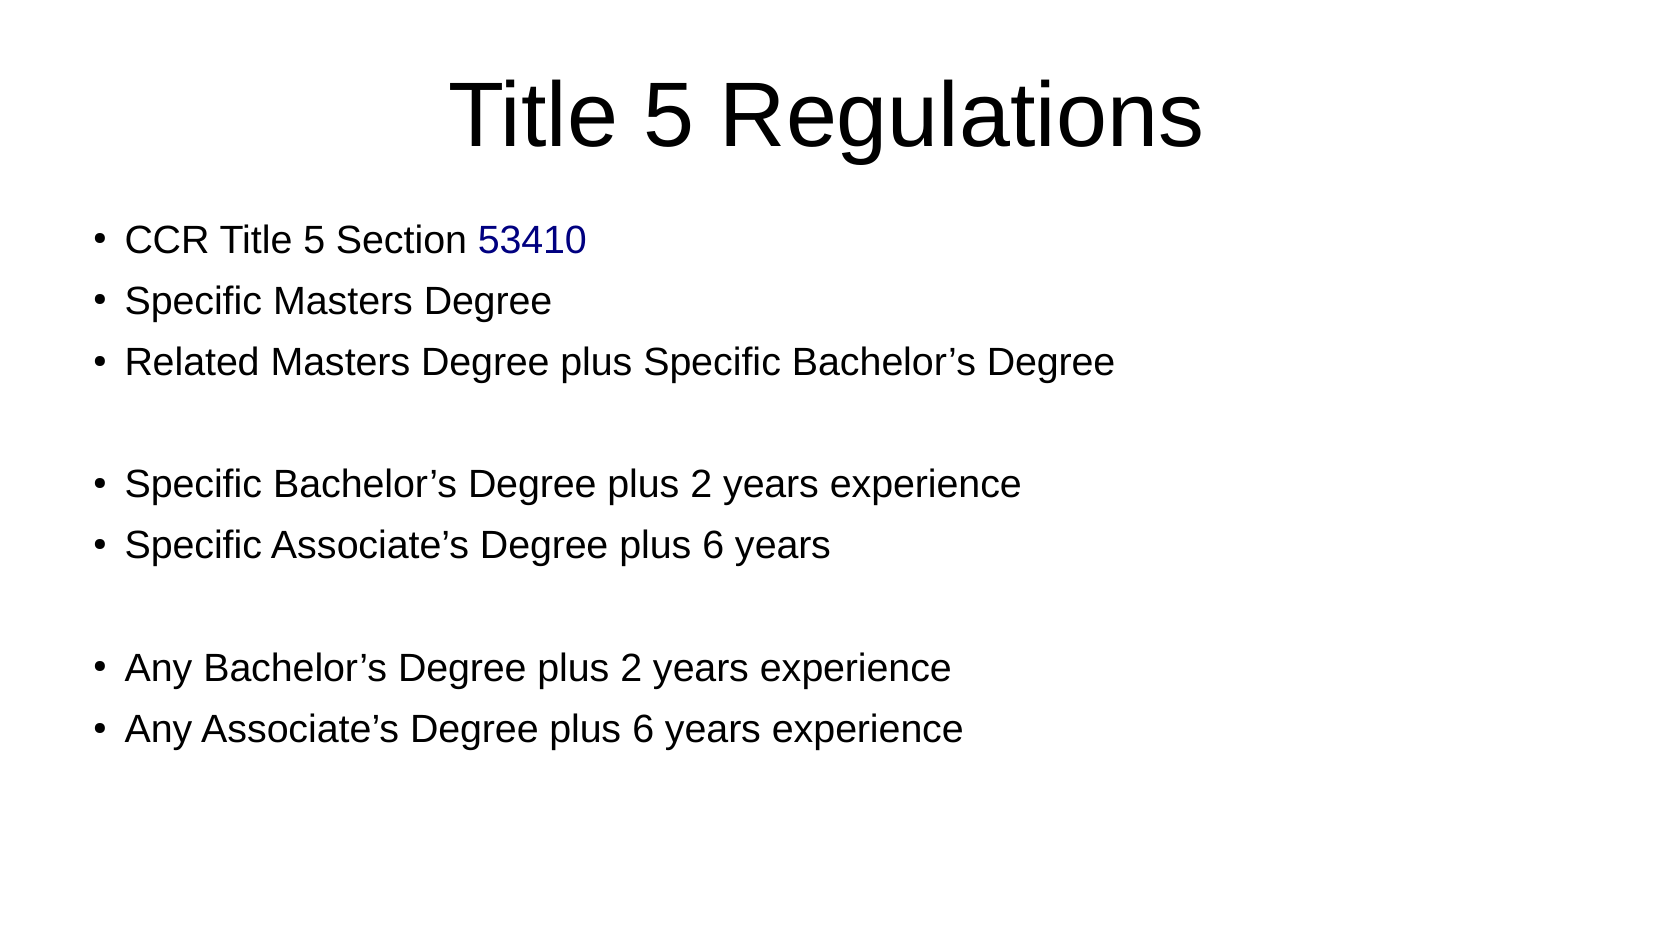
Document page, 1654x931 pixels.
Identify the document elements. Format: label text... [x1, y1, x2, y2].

title Title 5 Regulations [82, 37, 1571, 193]
list CCR Title 5 Section 53410 Specific Masters Degree Related Masters Degree plus Specific Bachelor’s Degree Specific Bachelor’s Degree plus 2 years experience Specific Associate’s Degree plus 6 years Any Bachelor’s Degree plus 2 years experience Any Associate’s Degree plus 6 years experience [82, 217, 1571, 758]
